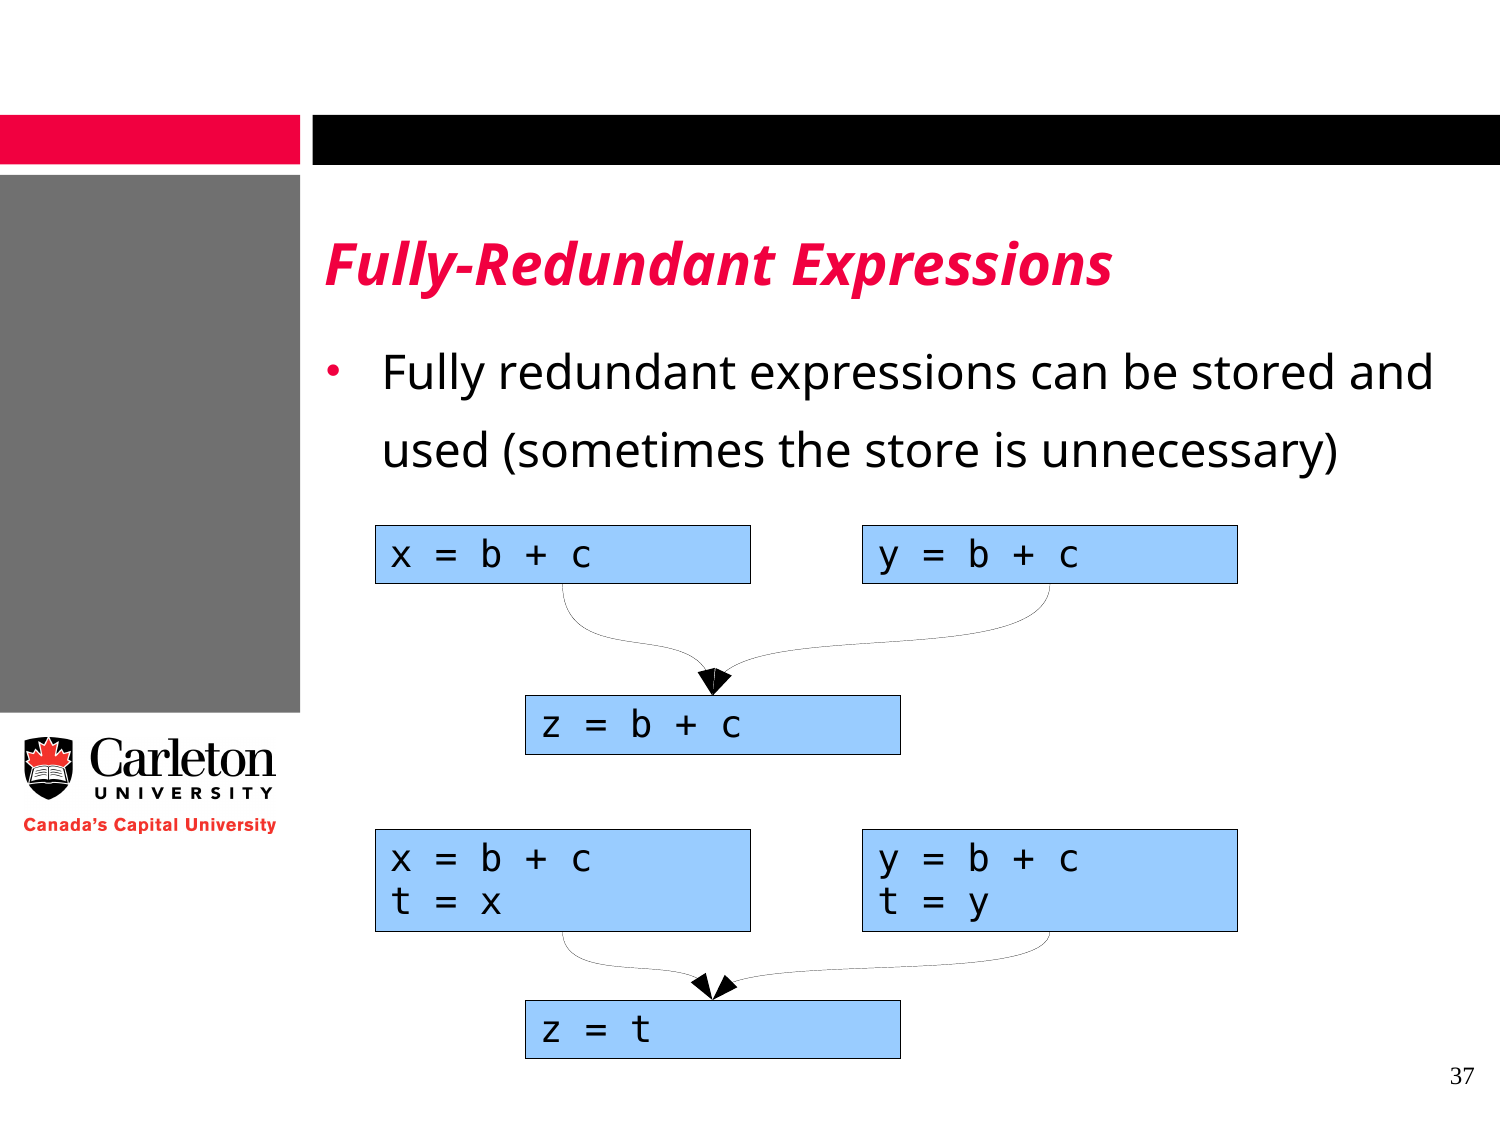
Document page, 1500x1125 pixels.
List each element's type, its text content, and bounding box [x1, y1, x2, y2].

text_box x = b + c [375, 525, 751, 584]
list Fully redundant expressions can be stored and used (sometimes the store is unnecessary) [324, 324, 1450, 1068]
text_box x = b + c t = x [375, 829, 751, 932]
text_box z = t [525, 1000, 901, 1059]
text_box z = b + c [525, 695, 901, 755]
text_box y = b + c [862, 525, 1238, 584]
picture [24, 737, 276, 834]
title Fully-Redundant Expressions [324, 187, 1450, 324]
text_box y = b + c t = y [862, 829, 1238, 932]
